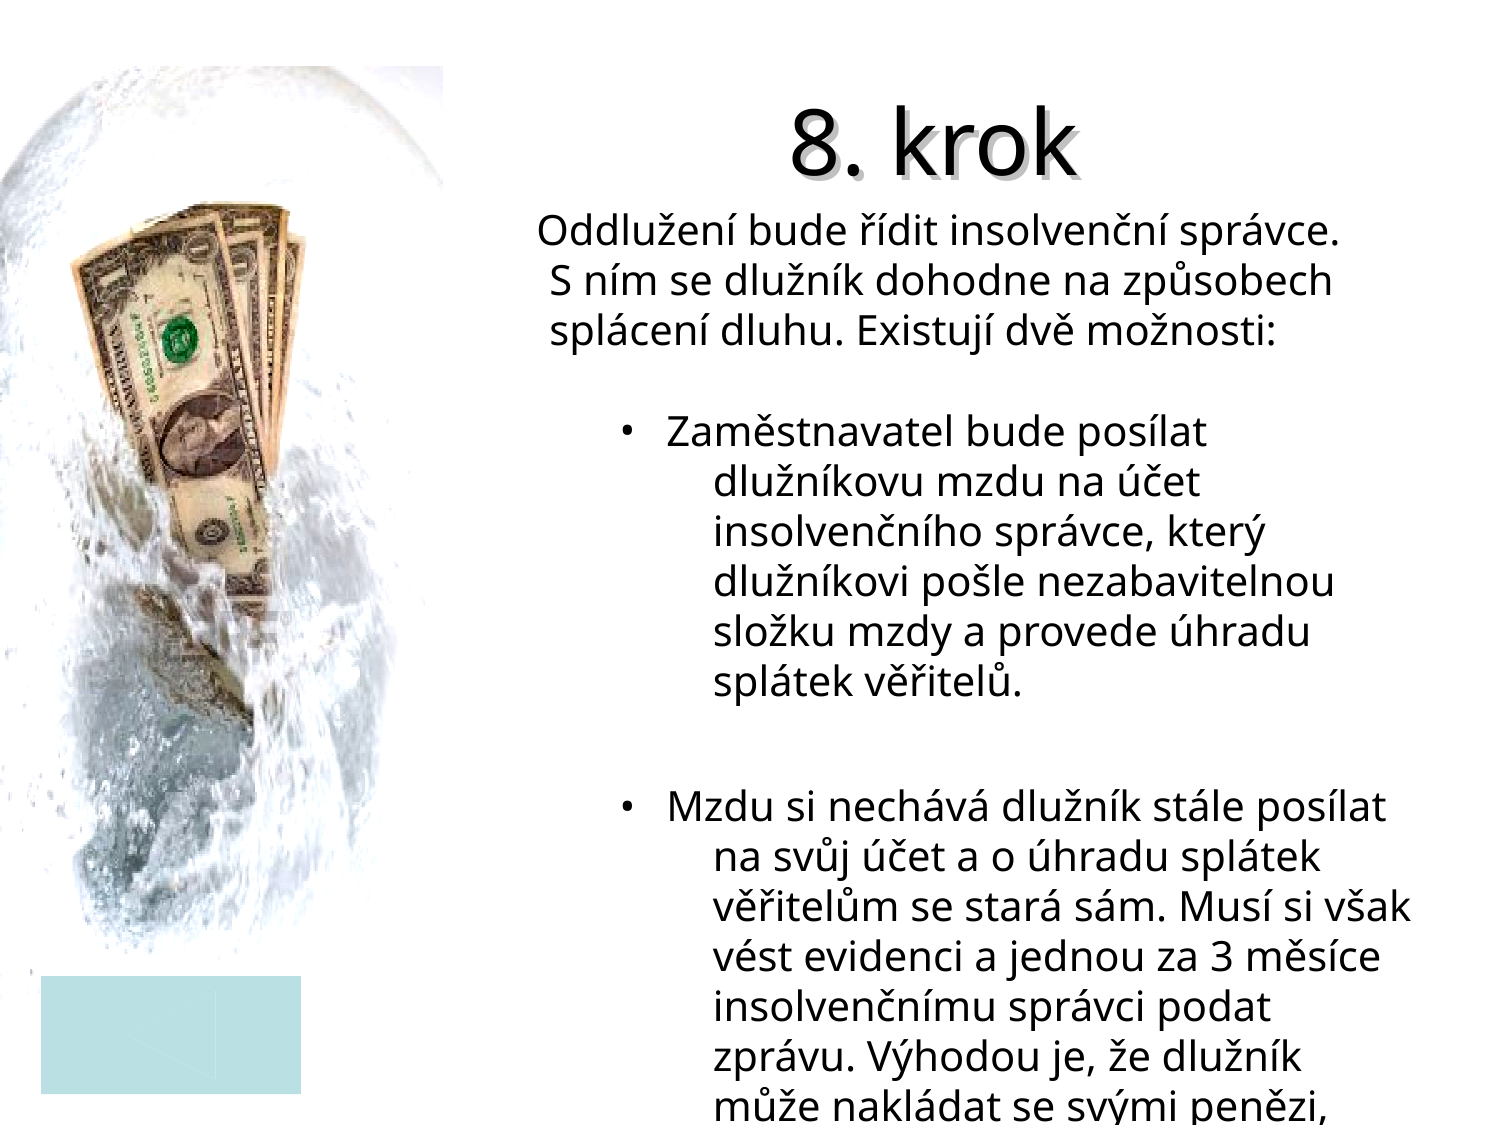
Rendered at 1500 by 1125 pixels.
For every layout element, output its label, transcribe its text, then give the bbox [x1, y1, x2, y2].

text_box 8. krok [442, 45, 1426, 233]
text_box [41, 976, 301, 1095]
text_box Zaměstnavatel bude posílat dlužníkovu mzdu na účet insolvenčního správce, který dlužníkovi pošle nezabavitelnou složku mzdy a provede úhradu splátek věřitelů. Mzdu si nechává dlužník stále posílat na svůj účet a o úhradu splátek věřitelům se stará sám. Musí si však vést evidenci a jednou za 3 měsíce insolvenčnímu správci podat zprávu. Výhodou je, že dlužník může nakládat se svými penězi, nevýhodou je vedení administrativy. [454, 397, 1436, 1125]
text_box Oddlužení bude řídit insolvenční správce. S ním se dlužník dohodne na způsobech splácení dluhu. Existují dvě možnosti: [478, 196, 1473, 391]
picture [0, 66, 443, 1047]
